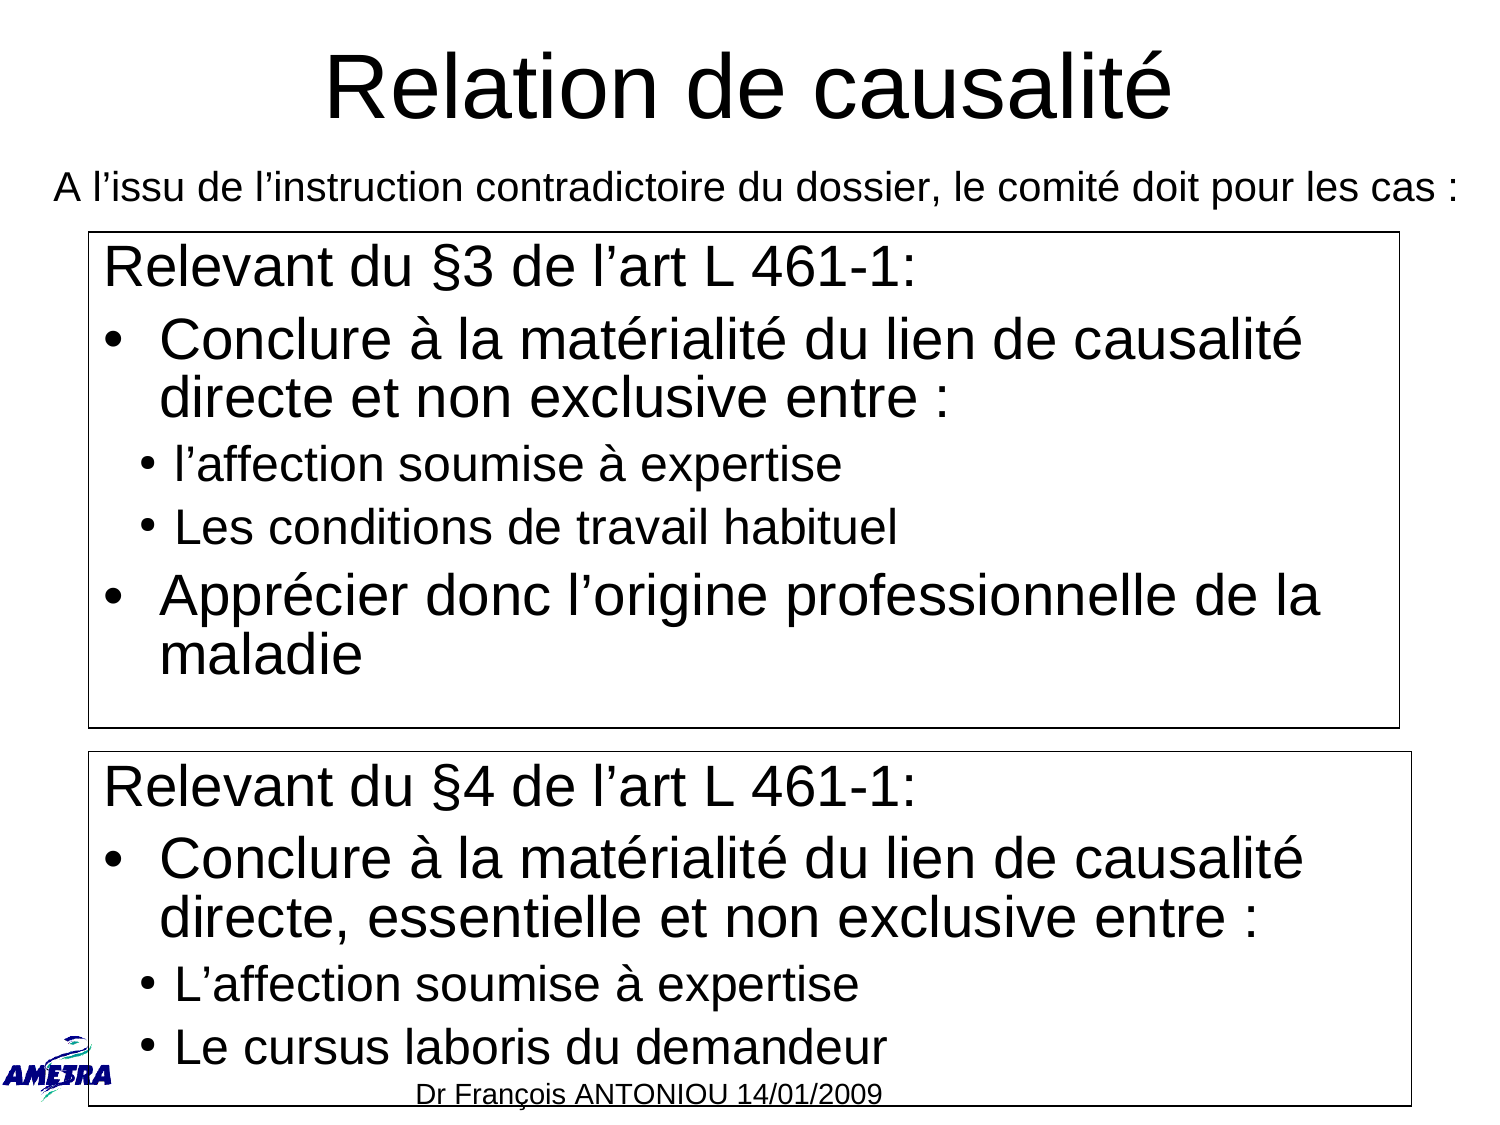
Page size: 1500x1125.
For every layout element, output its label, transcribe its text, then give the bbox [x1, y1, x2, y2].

title Relation de causalité [75, 0, 1426, 160]
picture [0, 1012, 136, 1125]
list A l’issu de l’instruction contradictoire du dossier, le comité doit pour les cas : [0, 160, 1483, 268]
text_box Relevant du §4 de l’art L 461-1: Conclure à la matérialité du lien de causalité directe, essentielle et non exclusive entre : L’affection soumise à expertise Le cursus laboris du demandeur [88, 751, 1412, 1106]
text_box Relevant du §3 de l’art L 461-1: Conclure à la matérialité du lien de causalité directe et non exclusive entre : l’affection soumise à expertise Les conditions de travail habituel Apprécier donc l’origine professionnelle de la maladie [88, 231, 1400, 728]
